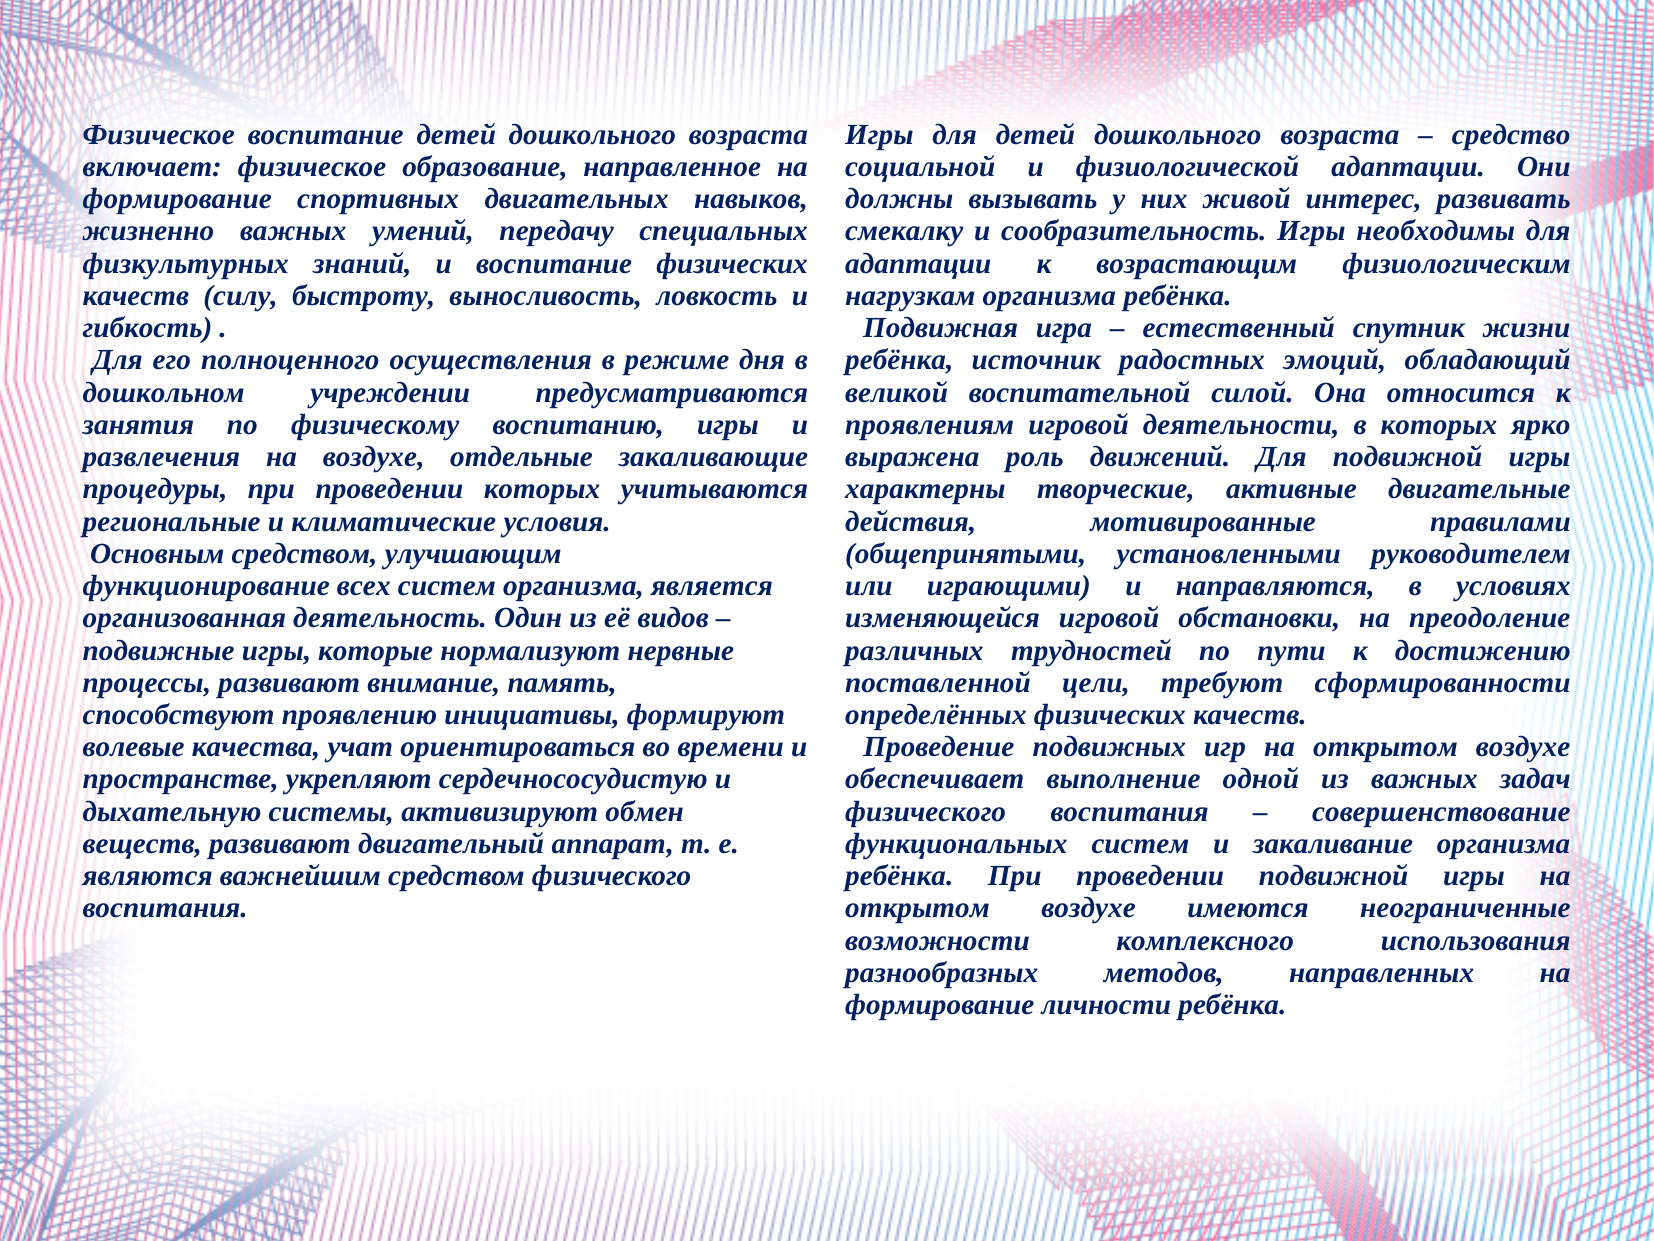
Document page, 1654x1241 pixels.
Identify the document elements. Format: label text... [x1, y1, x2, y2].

list Физическое воспитание детей дошкольного возраста включает: физическое образование, направленное на формирование спортивных двигательных навыков, жизненно важных умений, передачу специальных физкультурных знаний, и воспитание физических качеств (силу, быстроту, выносливость, ловкость и гибкость) . Для его полноценного осуществления в режиме дня в дошкольном учреждении предусматриваются занятия по физическому воспитанию, игры и развлечения на воздухе, отдельные закаливающие процедуры, при проведении которых учитываются региональные и климатические условия. Основным средством, улучшающим функционирование всех систем организма, является организованная деятельность. Один из её видов – подвижные игры, которые нормализуют нервные процессы, развивают внимание, память, способствуют проявлению инициативы, формируют волевые качества, учат ориентироваться во времени и пространстве, укрепляют сердечнососудистую и дыхательную системы, активизируют обмен веществ, развивают двигательный аппарат, т. е. являются важнейшим средством физического воспитания. [82, 118, 809, 1104]
picture [0, 0, 1654, 1241]
list Игры для детей дошкольного возраста – средство социальной и физиологической адаптации. Они должны вызывать у них живой интерес, развивать смекалку и сообразительность. Игры необходимы для адаптации к возрастающим физиологическим нагрузкам организма ребёнка. Подвижная игра – естественный спутник жизни ребёнка, источник радостных эмоций, обладающий великой воспитательной силой. Она относится к проявлениям игровой деятельности, в которых ярко выражена роль движений. Для подвижной игры характерны творческие, активные двигательные действия, мотивированные правилами (общепринятыми, установленными руководителем или играющими) и направляются, в условиях изменяющейся игровой обстановки, на преодоление различных трудностей по пути к достижению поставленной цели, требуют сформированности определённых физических качеств. Проведение подвижных игр на открытом воздухе обеспечивает выполнение одной из важных задач физического воспитания – совершенствование функциональных систем и закаливание организма ребёнка. При проведении подвижной игры на открытом воздухе имеются неограниченные возможности комплексного использования разнообразных методов, направленных на формирование личности ребёнка. [845, 118, 1572, 1152]
